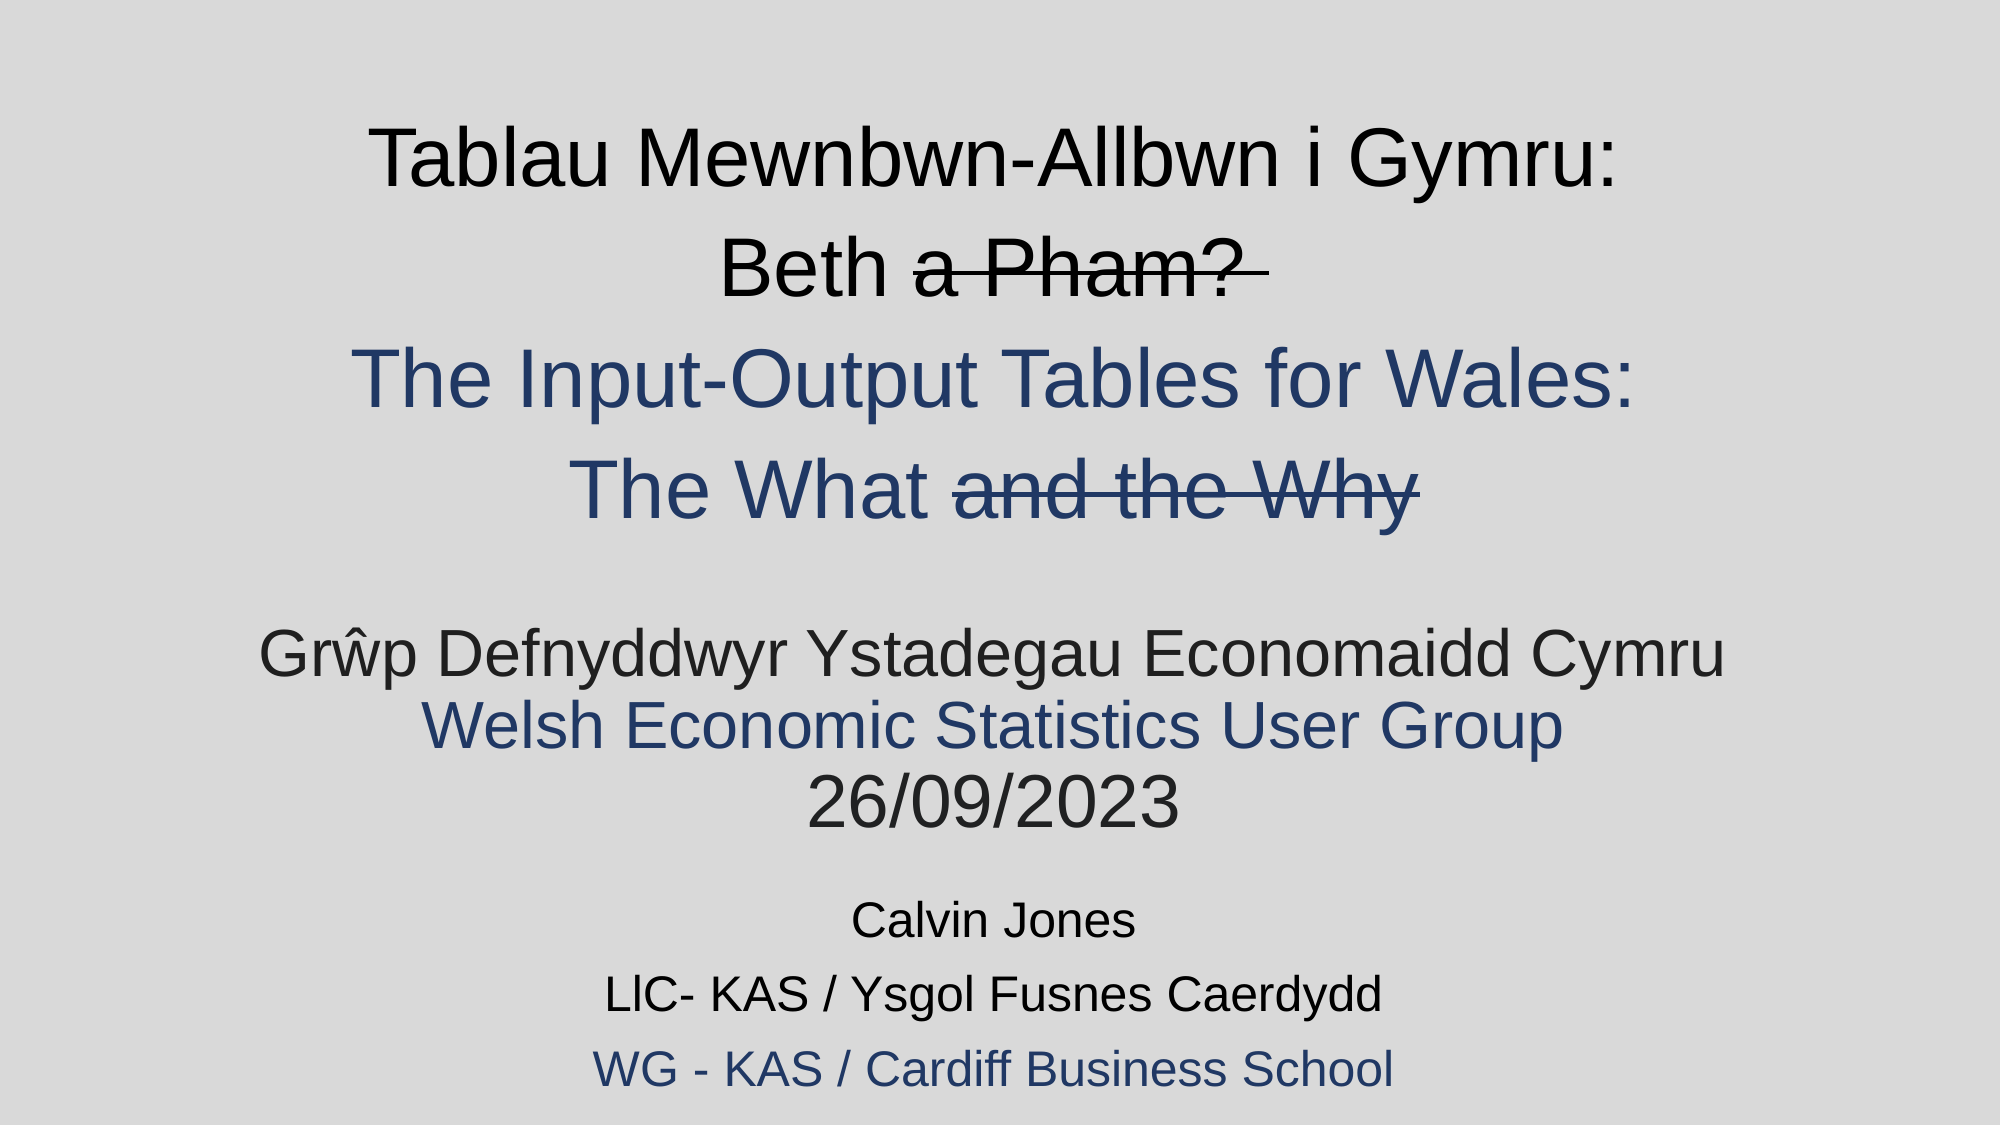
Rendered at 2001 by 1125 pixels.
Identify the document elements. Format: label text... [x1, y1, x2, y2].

title Grŵp Defnyddwyr Ystadegau Economaidd Cymru Welsh Economic Statistics User Group 26/09/2023 [32, 602, 1956, 852]
subtitle Tablau Mewnbwn-Allbwn i Gymru: Beth a Pham? The Input-Output Tables for Wales: The What and the Why [243, 0, 1744, 244]
text_box Calvin Jones LlC- KAS / Ysgol Fusnes Caerdydd WG - KAS / Cardiff Business School [243, 886, 1744, 1110]
